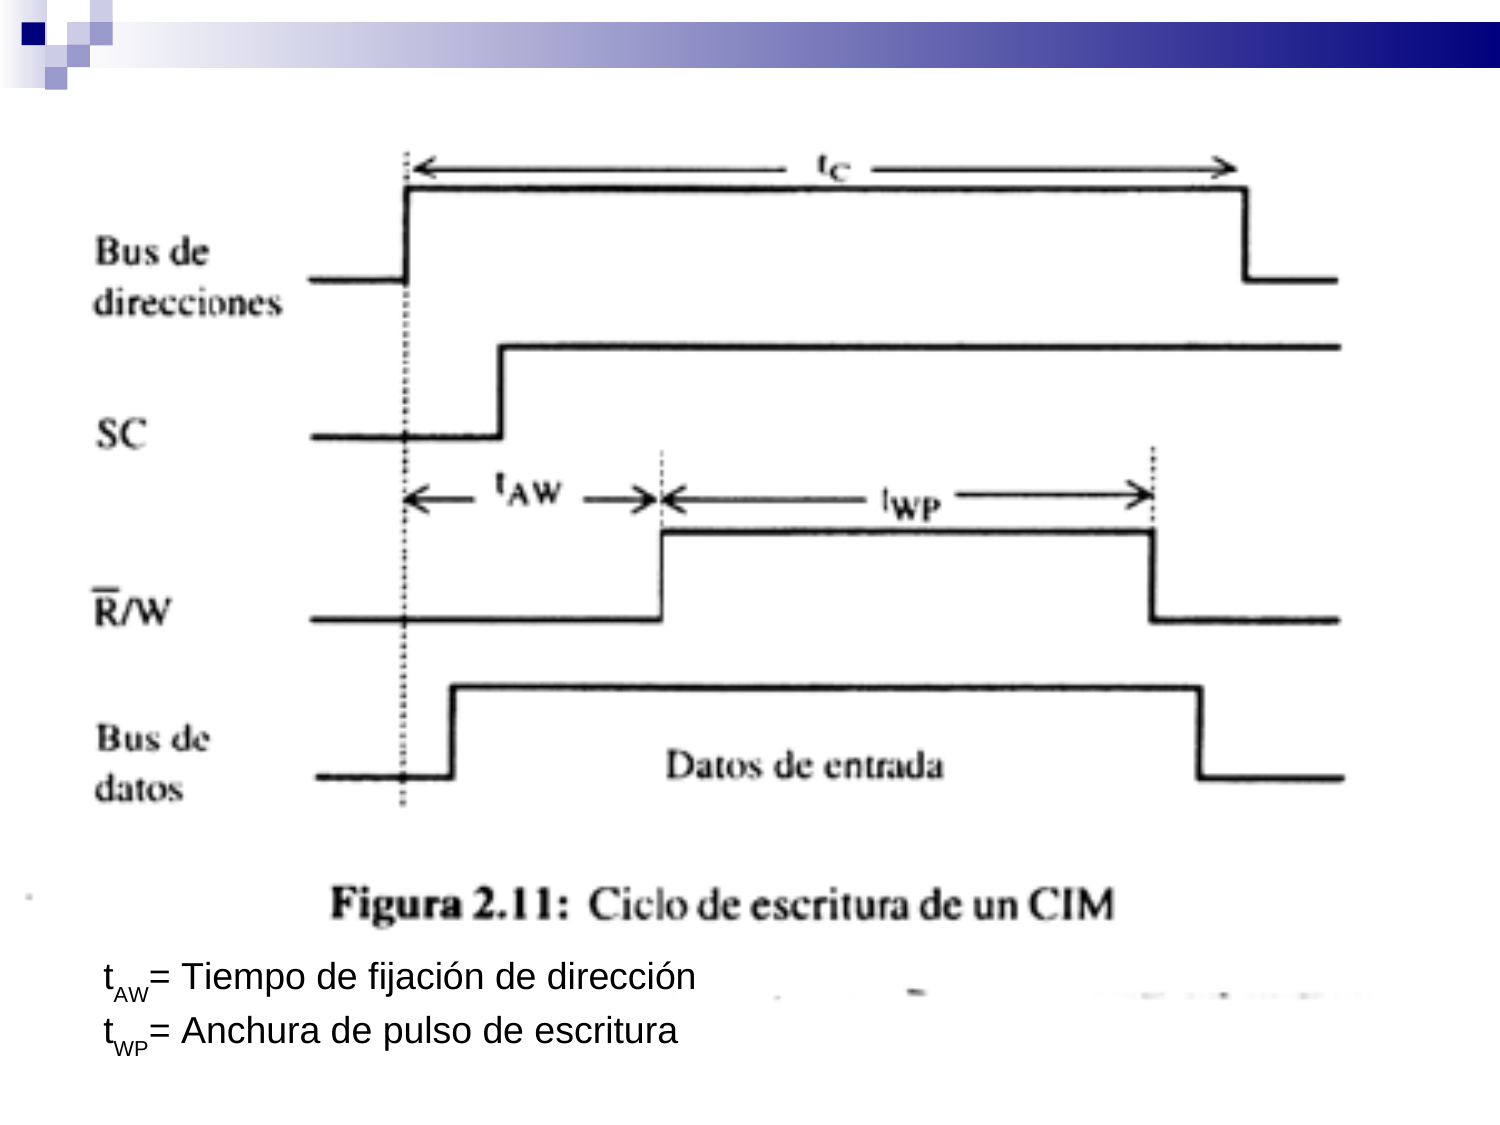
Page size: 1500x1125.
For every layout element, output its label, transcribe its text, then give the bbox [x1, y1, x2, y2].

text_box tAW= Tiempo de fijación de dirección tWP= Anchura de pulso de escritura [88, 944, 1093, 1075]
picture [0, 137, 1383, 1004]
